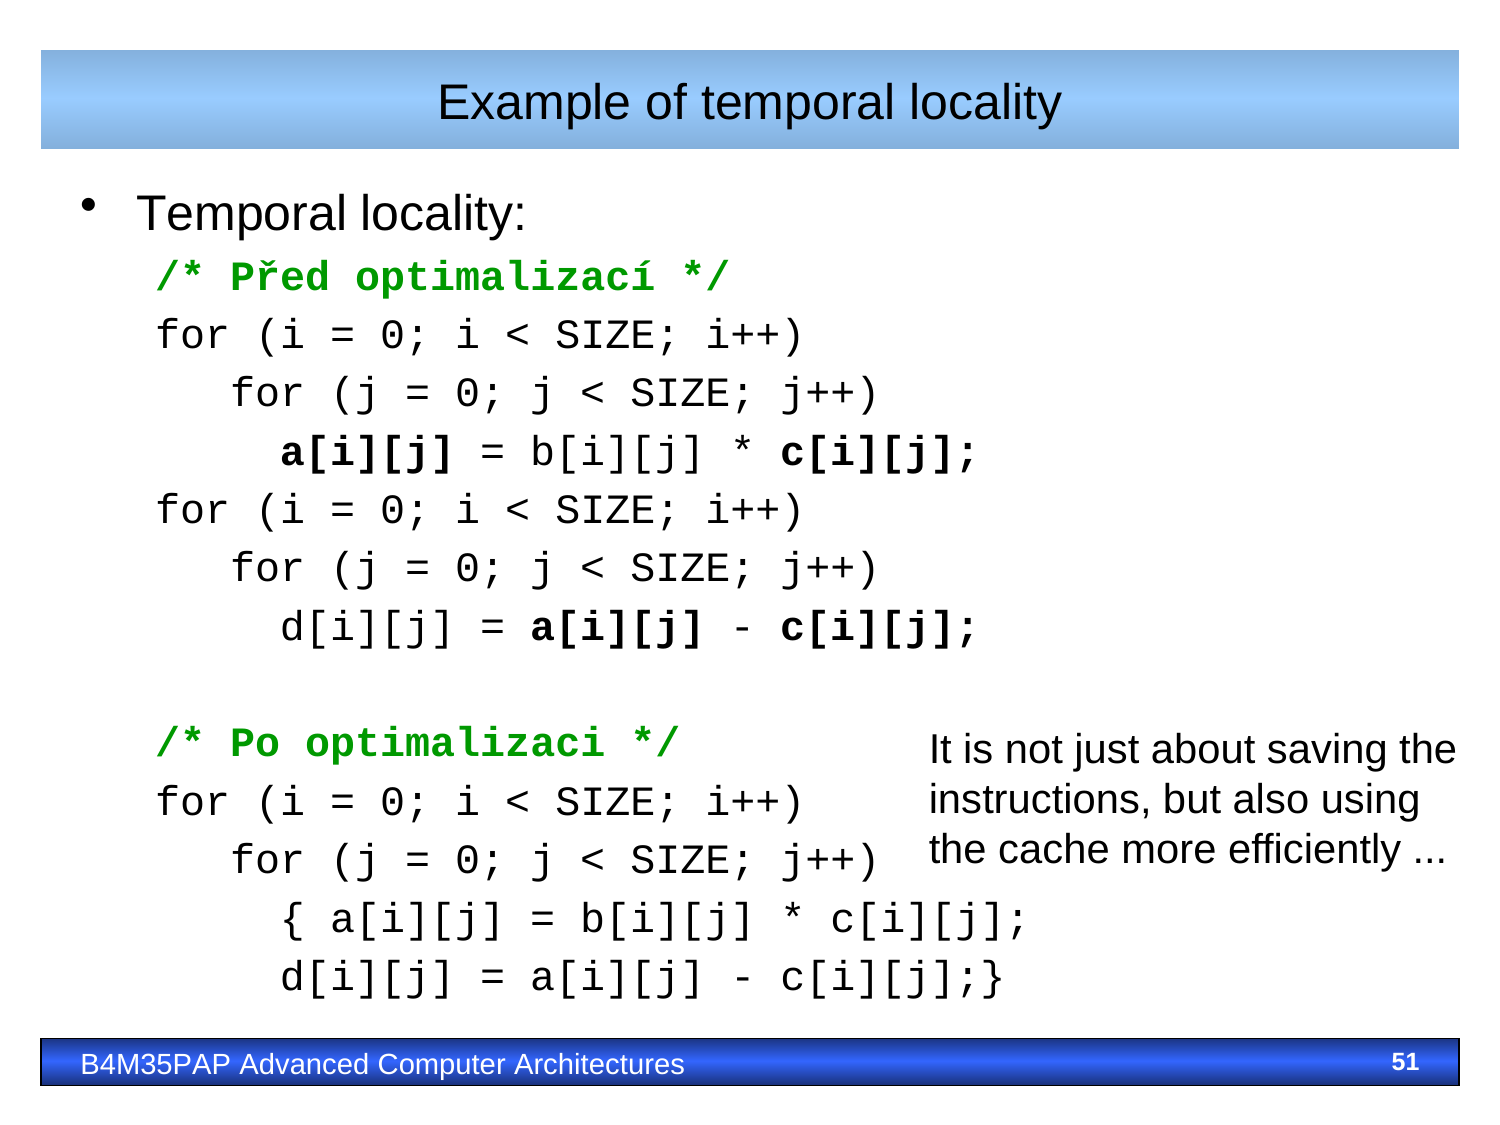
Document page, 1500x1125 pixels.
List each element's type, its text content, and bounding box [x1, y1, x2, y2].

list Temporal locality: /* Před optimalizací */ for (i = 0; i < SIZE; i++) for (j = 0; j < SIZE; j++) a[i][j] = b[i][j] * c[i][j]; for (i = 0; i < SIZE; i++) for (j = 0; j < SIZE; j++) d[i][j] = a[i][j] - c[i][j]; /* Po optimalizaci */ for (i = 0; i < SIZE; i++) for (j = 0; j < SIZE; j++) { a[i][j] = b[i][j] * c[i][j]; d[i][j] = a[i][j] - c[i][j];} [64, 172, 1436, 1032]
title Example of temporal locality [41, 50, 1459, 149]
text_box It is not just about saving the instructions, but also using the cache more efficiently ... [913, 714, 1500, 880]
